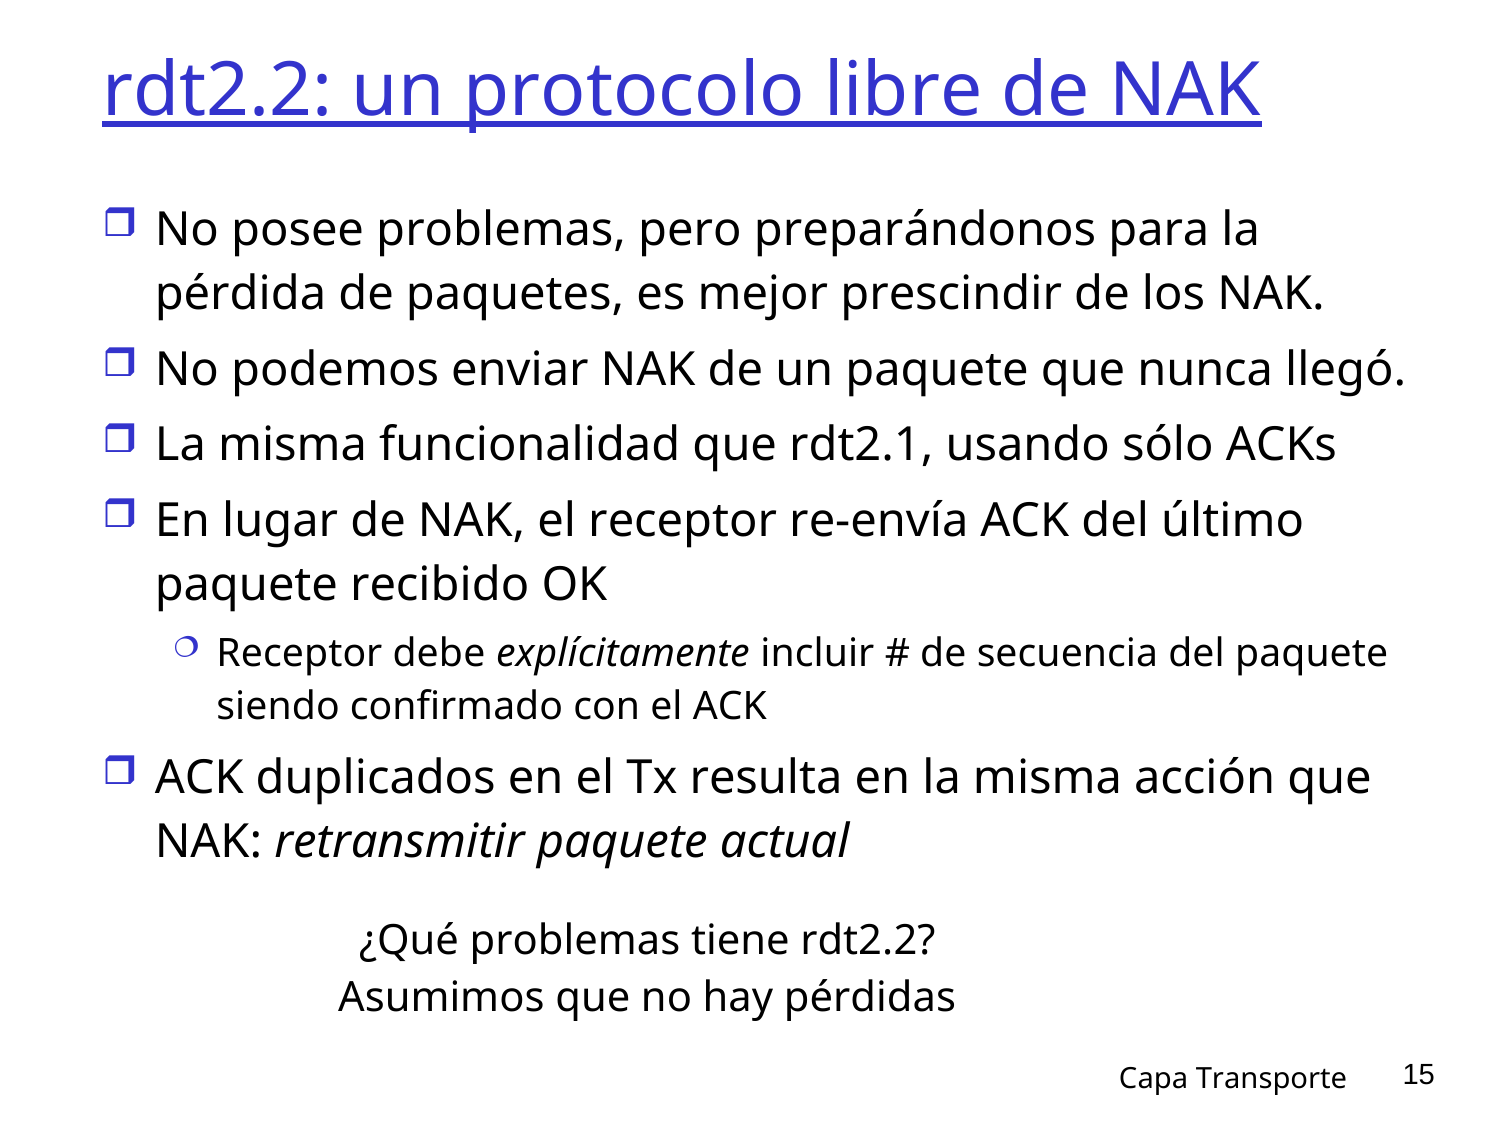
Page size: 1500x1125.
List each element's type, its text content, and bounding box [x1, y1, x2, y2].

title rdt2.2: un protocolo libre de NAK [87, 15, 1463, 158]
list No posee problemas, pero preparándonos para la pérdida de paquetes, es mejor prescindir de los NAK. No podemos enviar NAK de un paquete que nunca llegó. La misma funcionalidad que rdt2.1, usando sólo ACKs En lugar de NAK, el receptor re-envía ACK del último paquete recibido OK Receptor debe explícitamente incluir # de secuencia del paquete siendo confirmado con el ACK ACK duplicados en el Tx resulta en la misma acción que NAK: retransmitir paquete actual [87, 187, 1426, 938]
text_box ¿Qué problemas tiene rdt2.2? Asumimos que no hay pérdidas [323, 902, 972, 1032]
